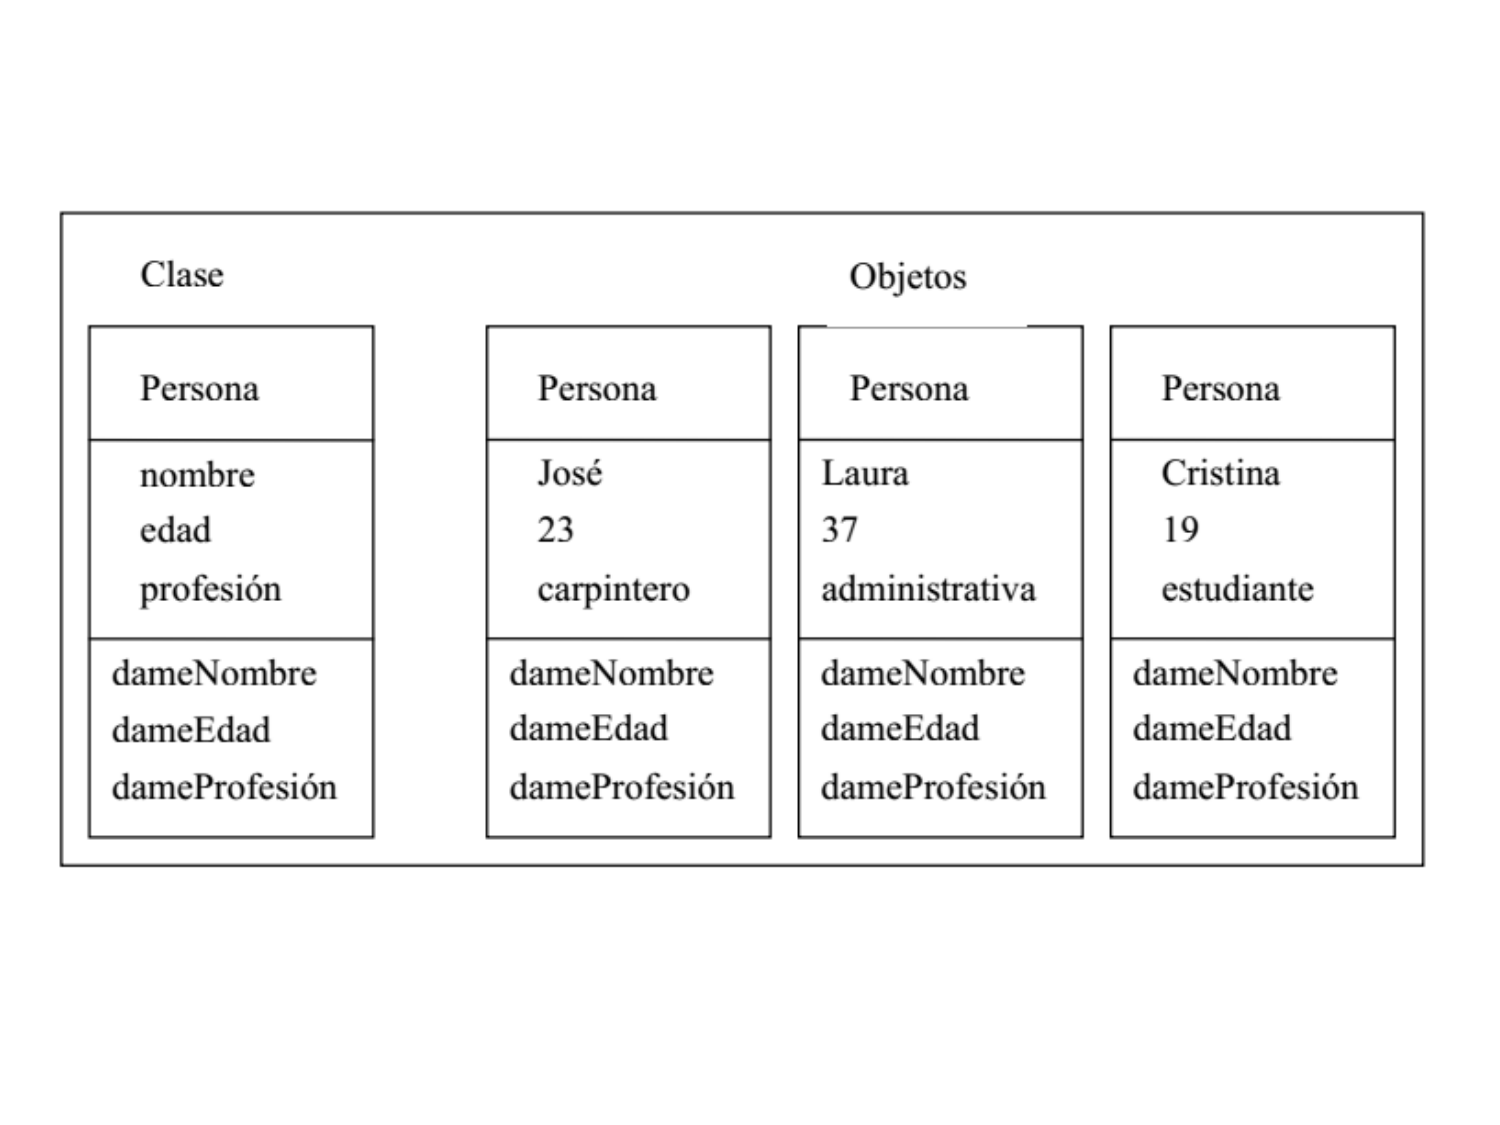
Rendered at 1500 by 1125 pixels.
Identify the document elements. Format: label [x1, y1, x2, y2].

picture [29, 184, 1468, 882]
